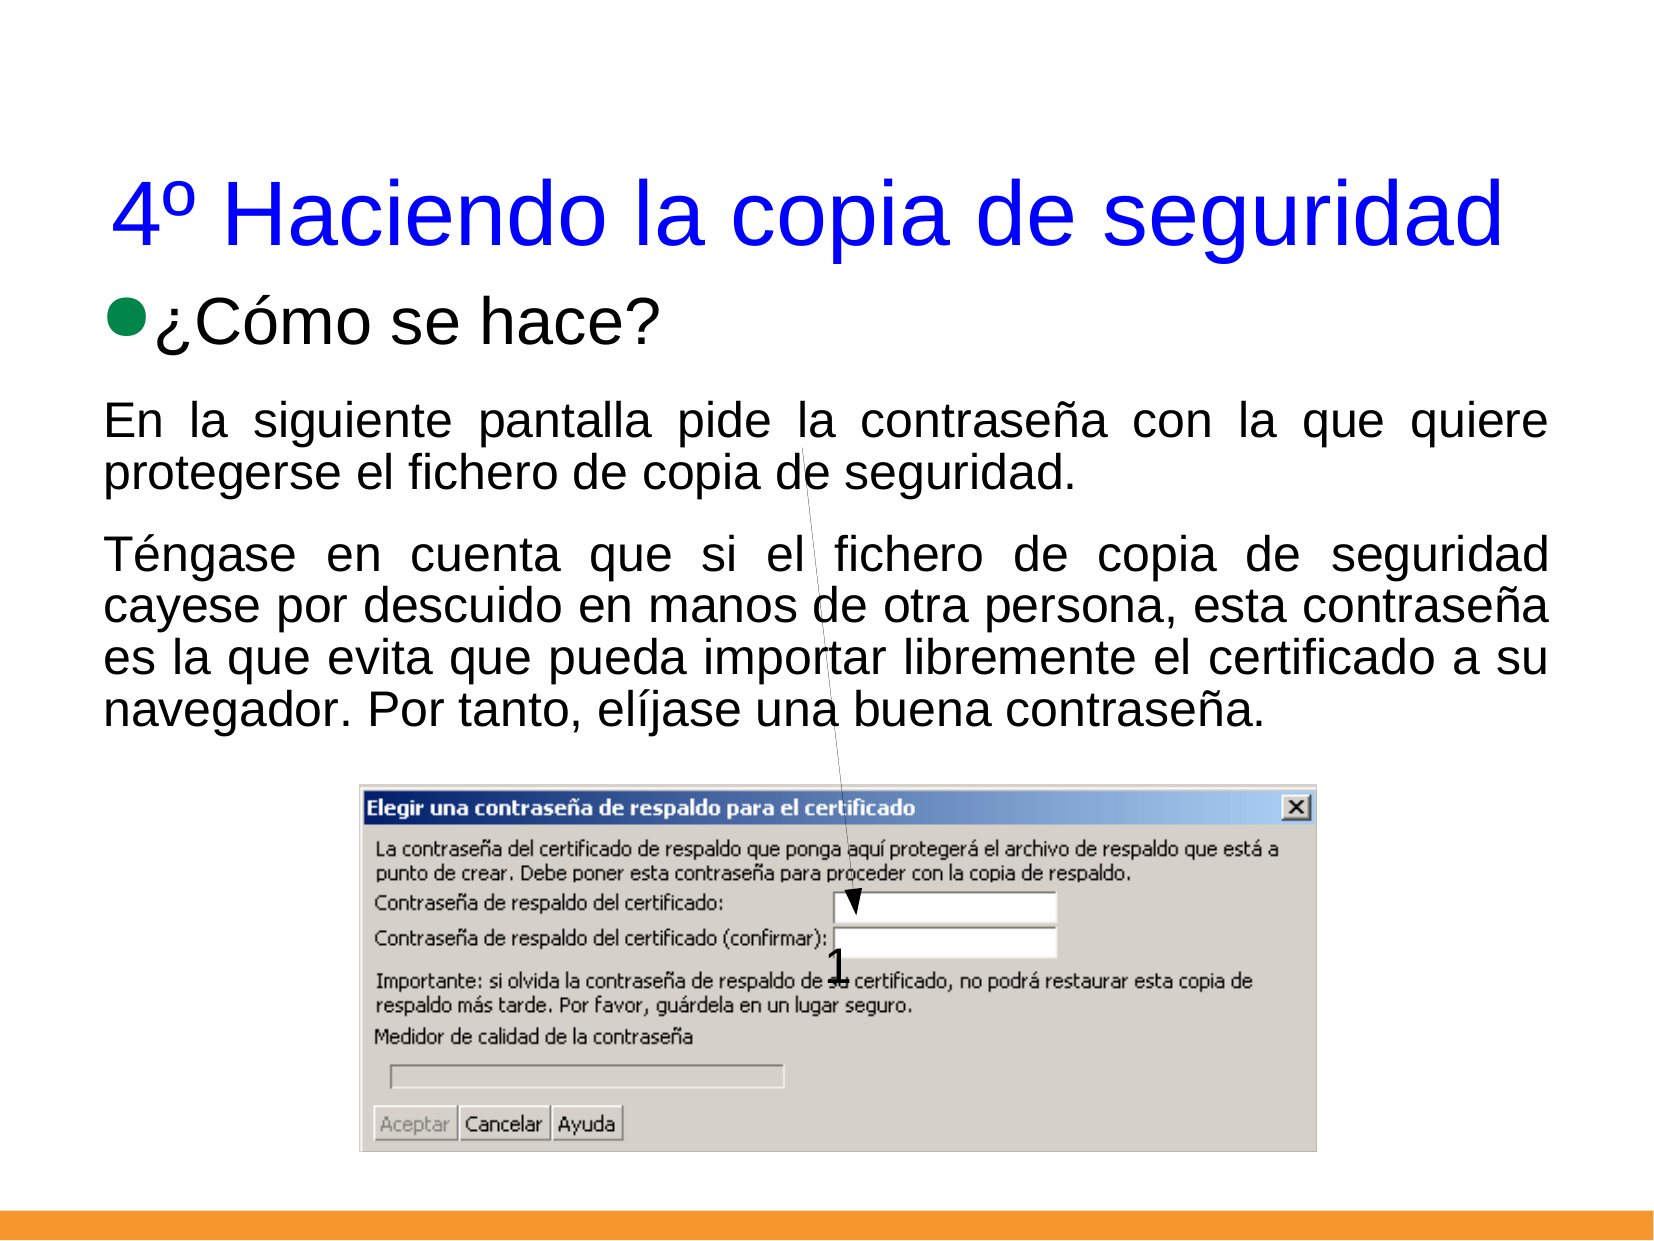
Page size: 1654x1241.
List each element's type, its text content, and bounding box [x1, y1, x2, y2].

title 4º Haciendo la copia de seguridad [65, 161, 1554, 266]
text_box En la siguiente pantalla pide la contraseña con la que quiere protegerse el fichero de copia de seguridad. Téngase en cuenta que si el fichero de copia de seguridad cayese por descuido en manos de otra persona, esta contraseña es la que evita que pueda importar libremente el certificado a su navegador. Por tanto, elíjase una buena contraseña. [88, 389, 1565, 749]
list ¿Cómo se hace? [83, 283, 1572, 373]
picture [359, 784, 1317, 1152]
